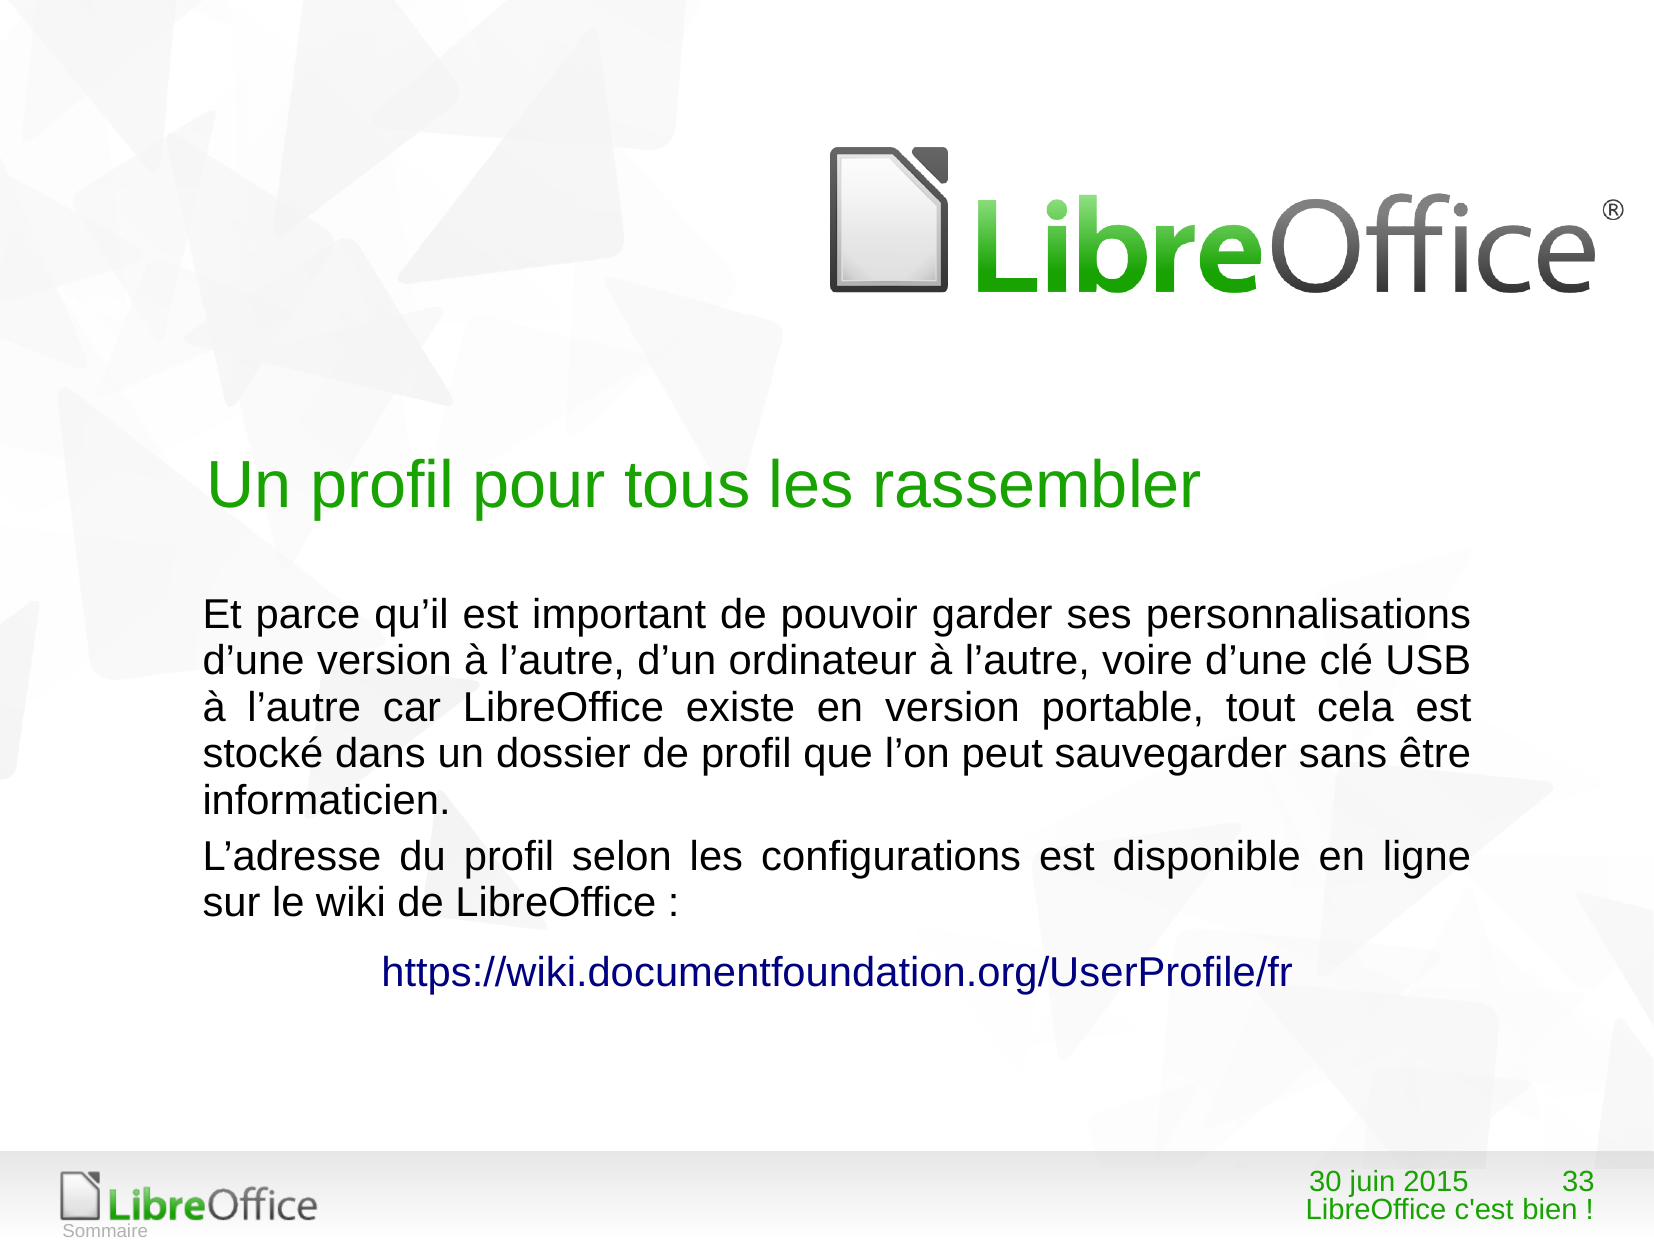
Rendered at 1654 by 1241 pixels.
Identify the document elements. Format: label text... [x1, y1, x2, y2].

picture [41, 1152, 337, 1240]
title Un profil pour tous les rassembler [206, 395, 1477, 573]
list Et parce qu’il est important de pouvoir garder ses personnalisations d’une version à l’autre, d’un ordinateur à l’autre, voire d’une clé USB à l’autre car LibreOffice existe en version portable, tout cela est stocké dans un dossier de profil que l’on peut sauvegarder sans être informaticien. L’adresse du profil selon les configurations est disponible en ligne sur le wiki de LibreOffice : https://wiki.documentfoundation.org/UserProfile/fr [202, 590, 1473, 1111]
picture [0, 0, 1654, 930]
picture [915, 548, 1654, 1169]
